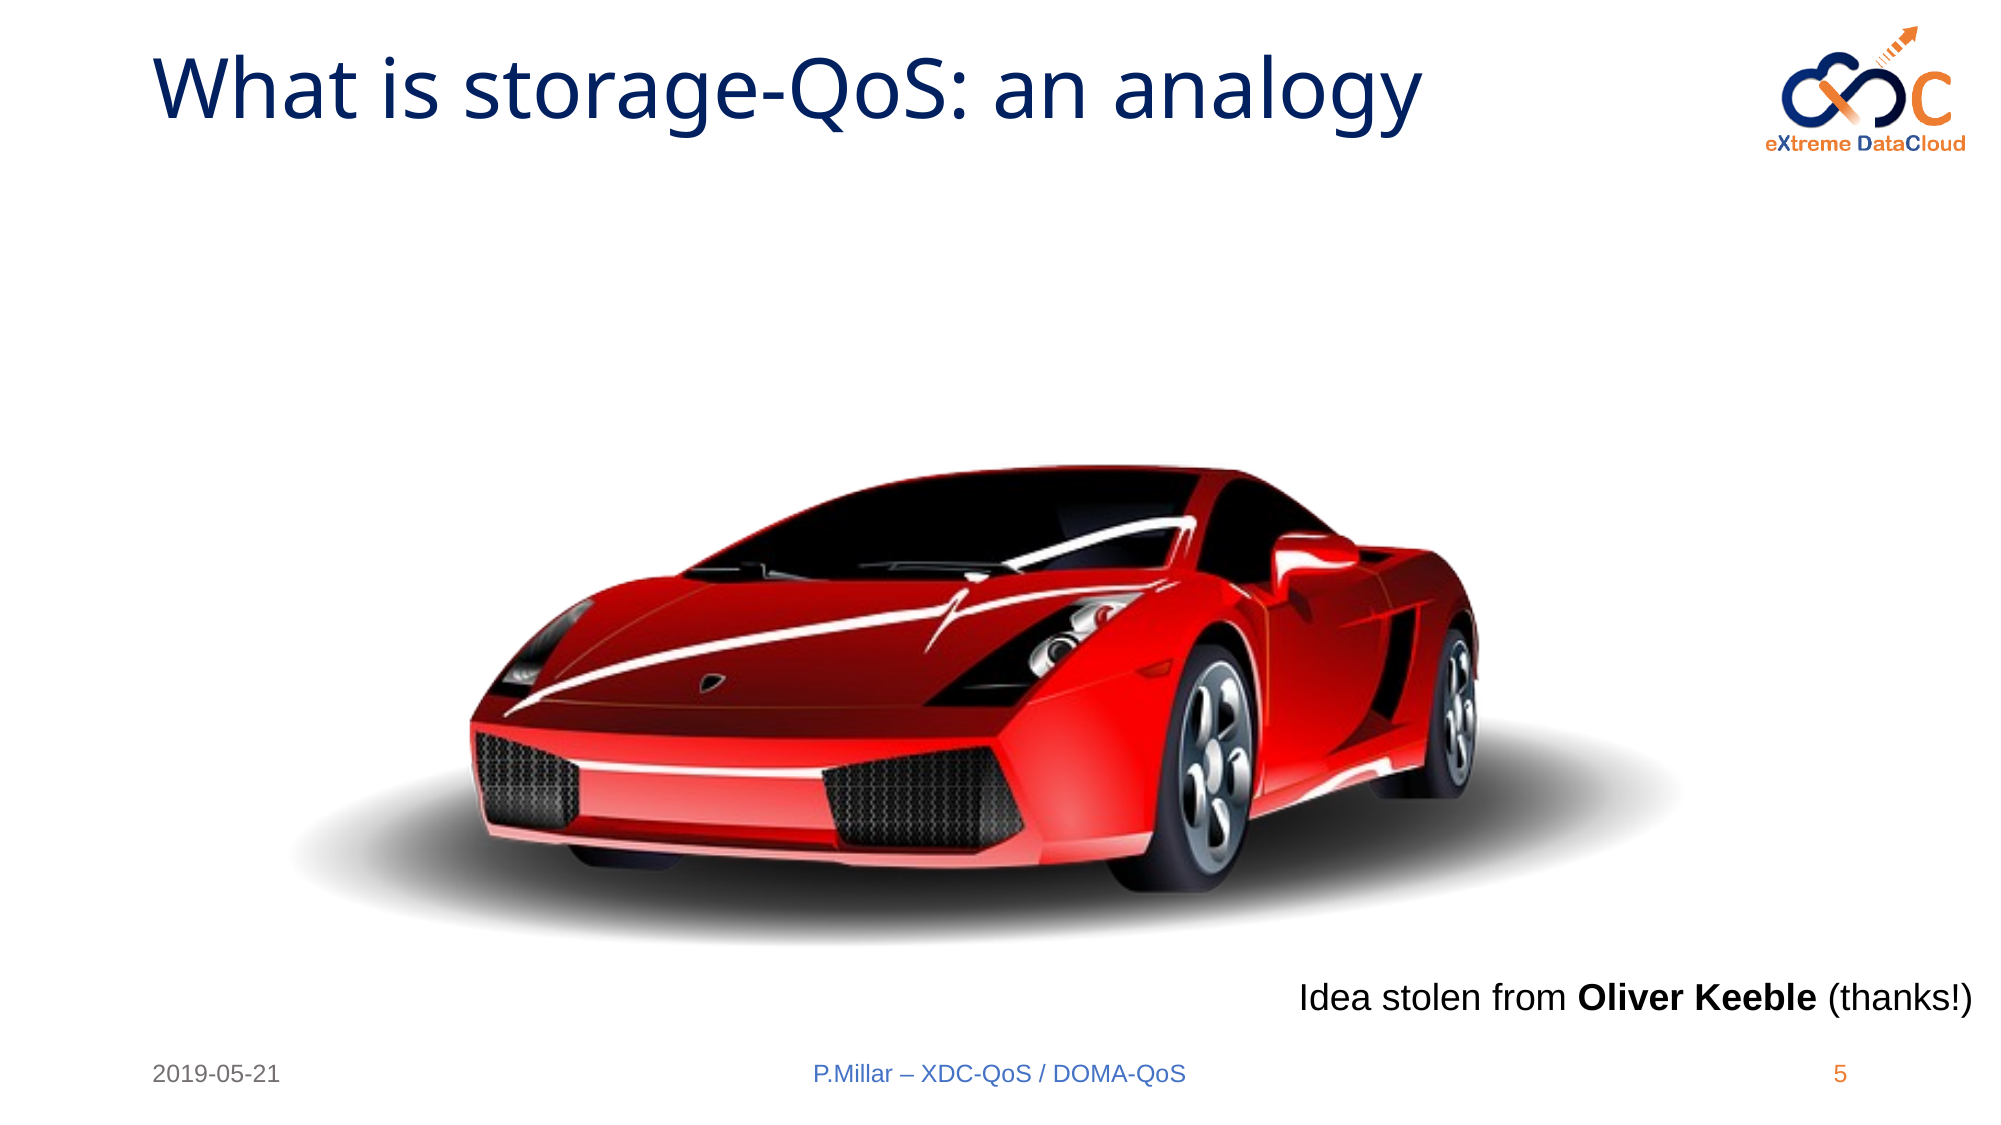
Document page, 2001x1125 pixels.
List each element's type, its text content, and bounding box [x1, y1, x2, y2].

title What is storage-QoS: an analogy [137, 18, 1777, 152]
slide_number 2019-05-21 [137, 1042, 588, 1103]
picture [286, 356, 1688, 1058]
slide_number <number> [1412, 1042, 1863, 1103]
text_box Idea stolen from Oliver Keeble (thanks!) [1688, 968, 1989, 1026]
footer P.Millar – XDC-QoS / DOMA-QoS [662, 1058, 1338, 1103]
picture [1740, 18, 1985, 170]
